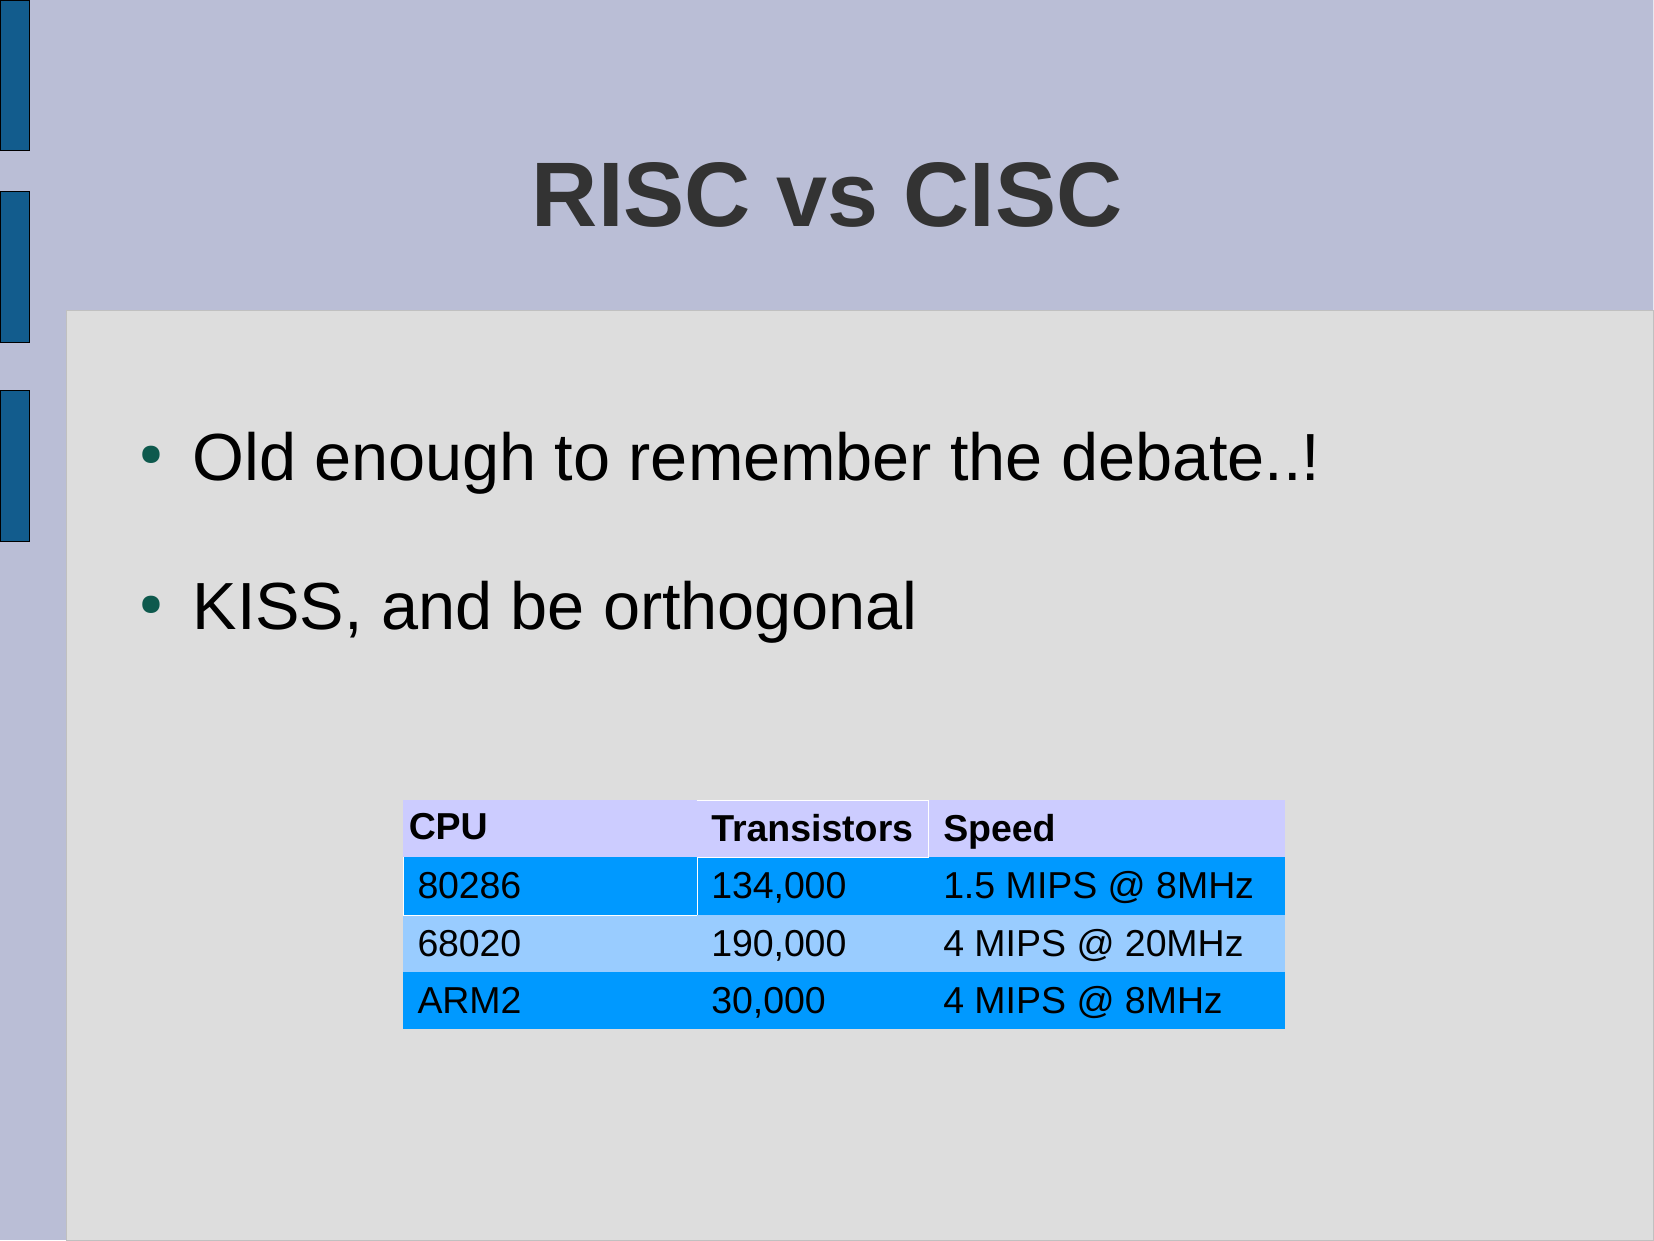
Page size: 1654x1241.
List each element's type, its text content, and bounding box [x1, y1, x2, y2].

table_cell 4 MIPS @ 8MHz [929, 972, 1285, 1029]
table_header Speed [929, 800, 1285, 857]
title RISC vs CISC [121, 91, 1534, 299]
table_cell 4 MIPS @ 20MHz [929, 915, 1285, 972]
table_cell 80286 [404, 857, 697, 915]
table_cell 30,000 [697, 972, 929, 1029]
table_cell 68020 [403, 916, 697, 972]
table_header Transistors [697, 801, 928, 857]
table_cell ARM2 [403, 972, 697, 1029]
table_cell 1.5 MIPS @ 8MHz [929, 857, 1285, 915]
table_cell 134,000 [698, 858, 929, 915]
table_header CPU [403, 800, 697, 857]
list Old enough to remember the debate..! KISS, and be orthogonal [121, 344, 1534, 1164]
table_cell 190,000 [697, 915, 929, 972]
